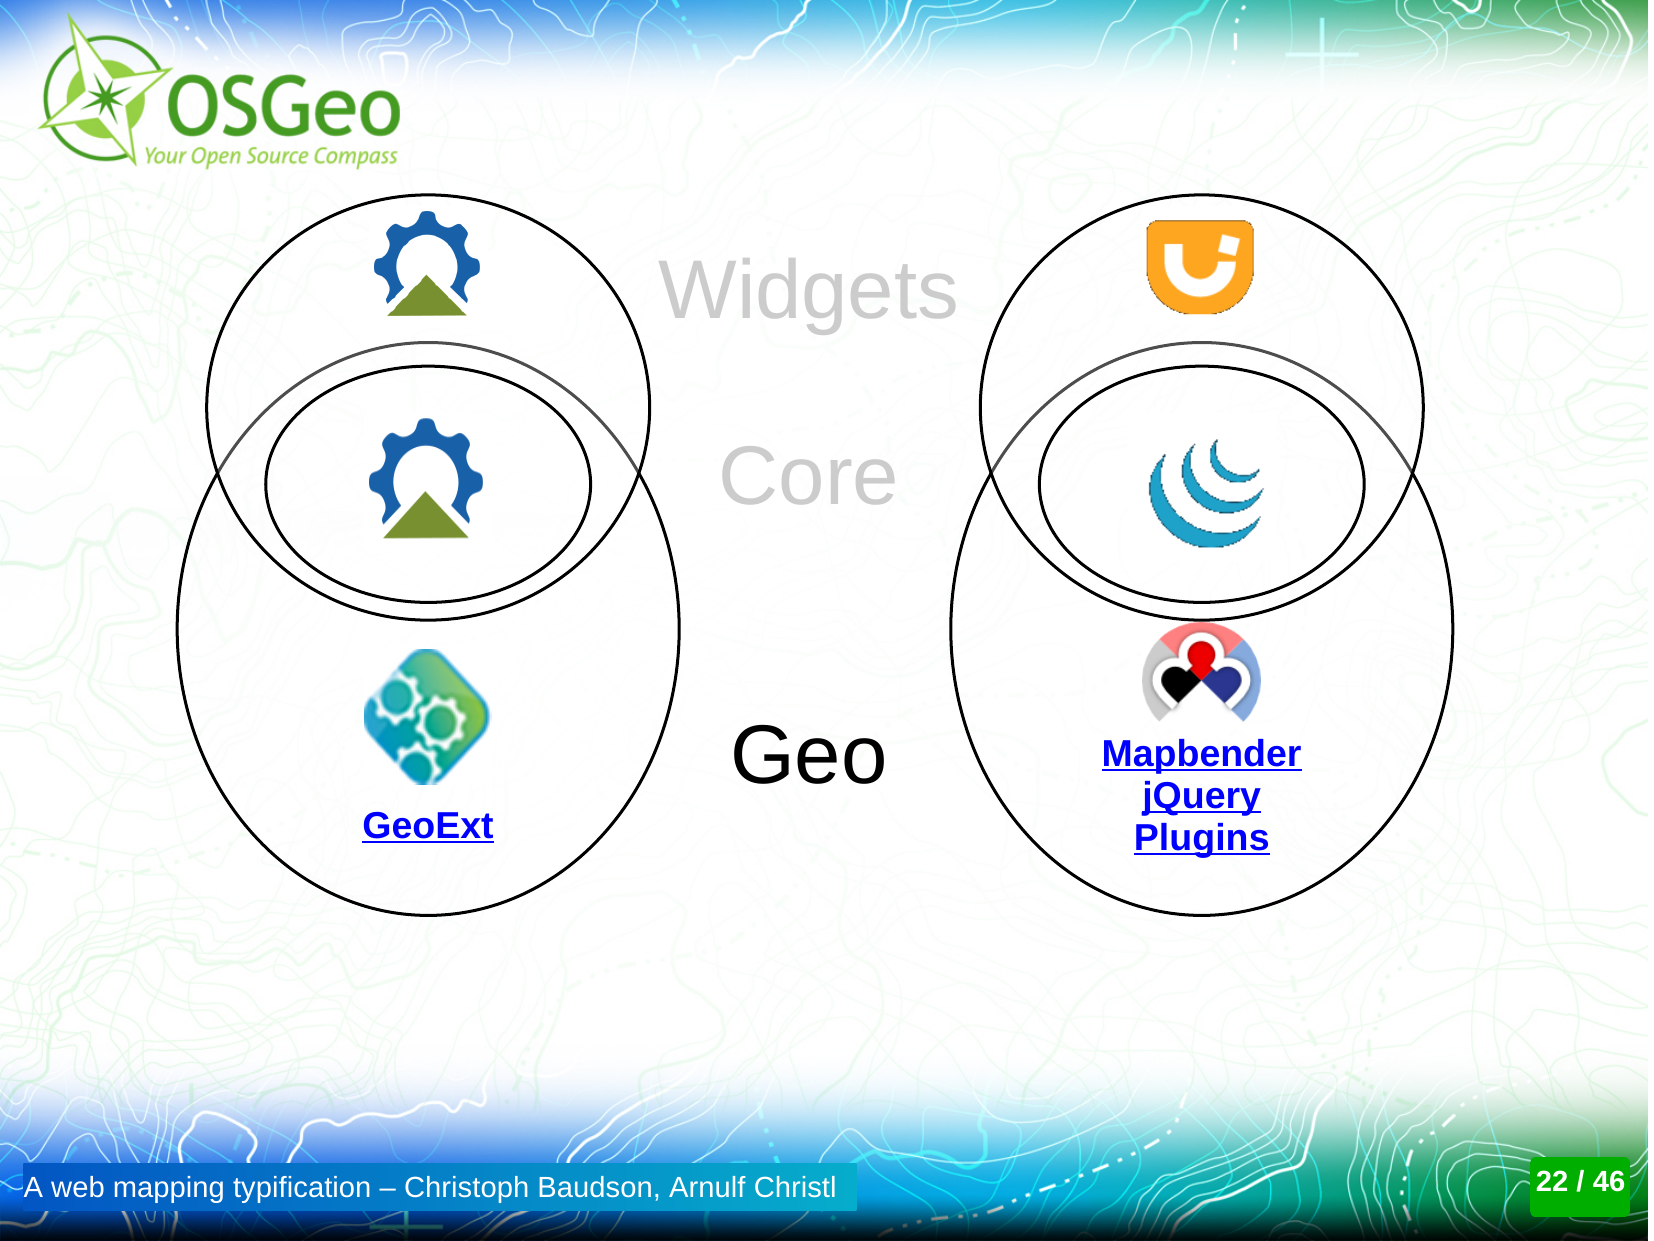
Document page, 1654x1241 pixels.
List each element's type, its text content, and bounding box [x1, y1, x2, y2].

text_box [177, 194, 643, 916]
picture [0, 0, 1648, 1241]
text_box Mapbender jQuery Plugins [1086, 725, 1317, 886]
text_box GeoExt [347, 797, 509, 861]
text_box Widgets Core Geo [643, 236, 975, 871]
text_box [1090, 886, 1313, 916]
text_box [975, 194, 1453, 884]
